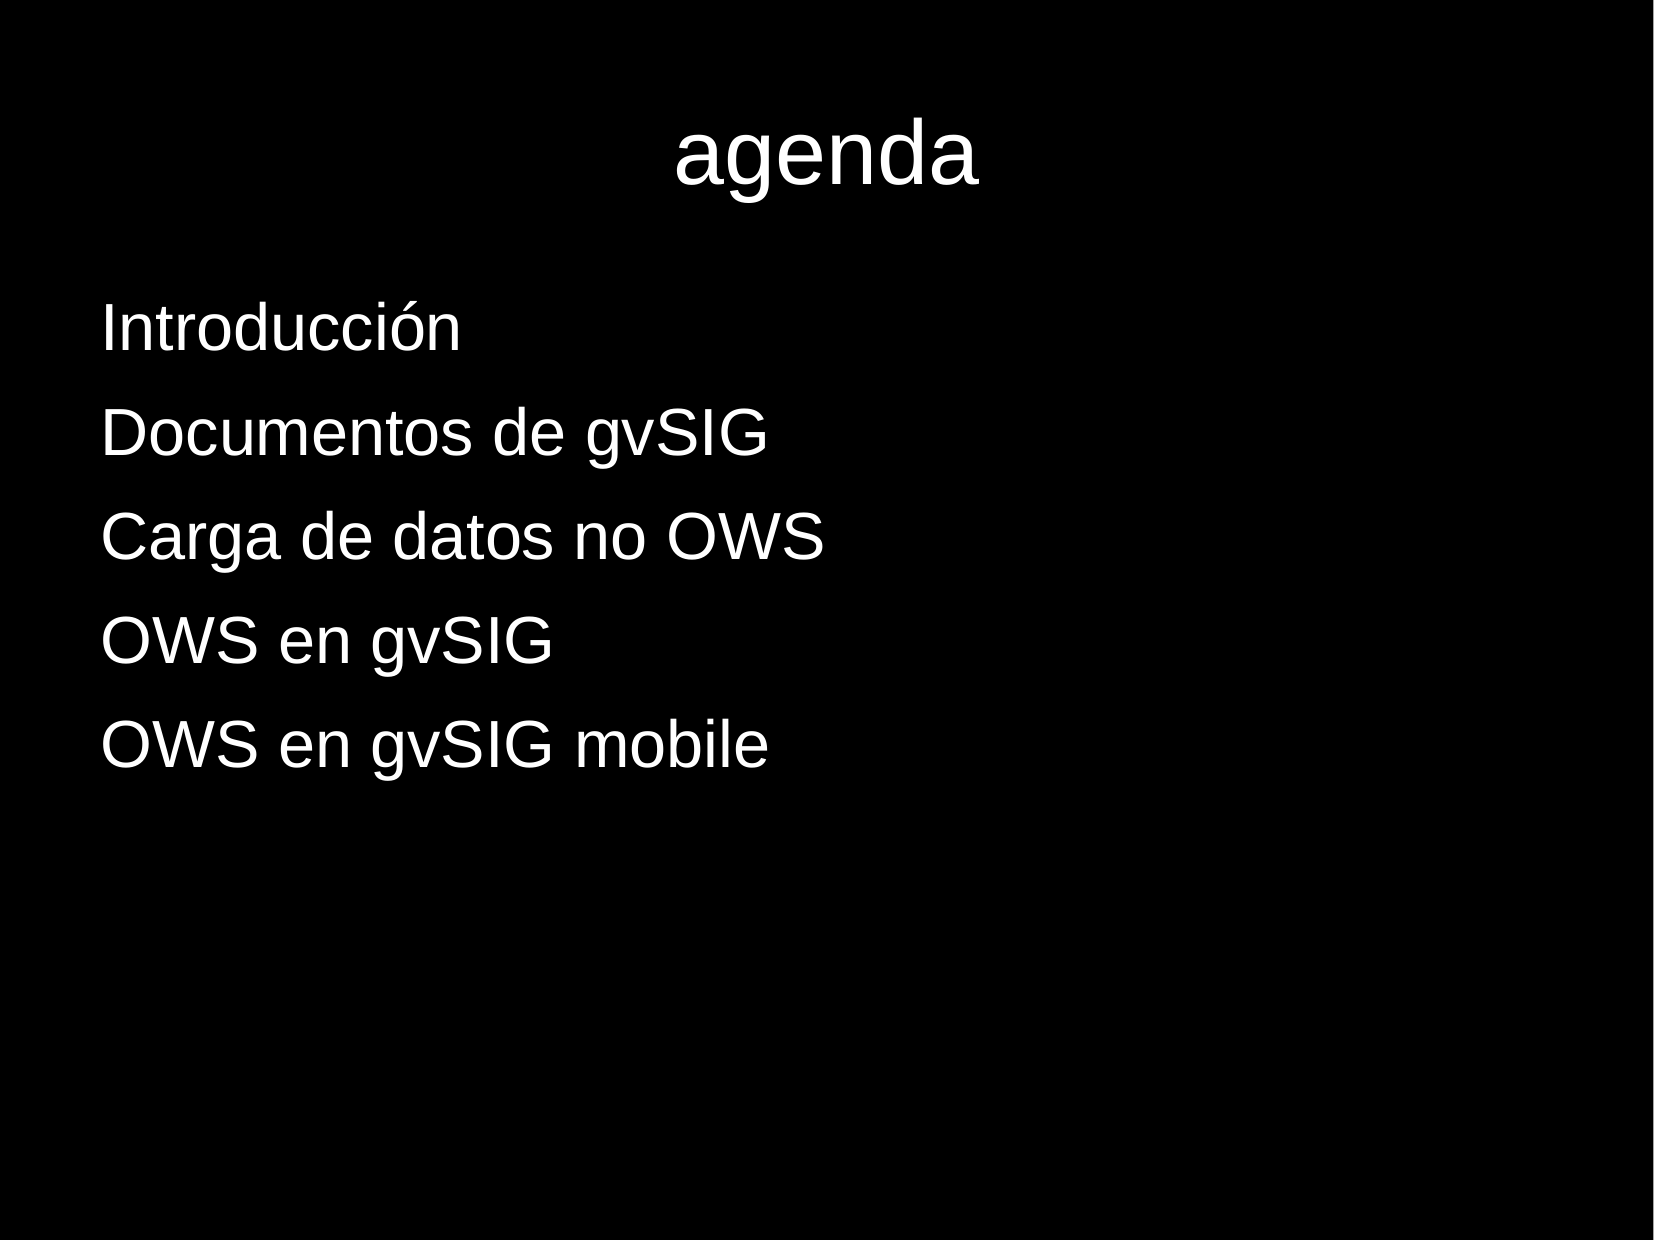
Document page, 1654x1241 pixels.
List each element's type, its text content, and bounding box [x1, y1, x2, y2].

title agenda [82, 49, 1571, 257]
list Introducción Documentos de gvSIG Carga de datos no OWS OWS en gvSIG OWS en gvSIG mobile [82, 290, 1571, 1094]
